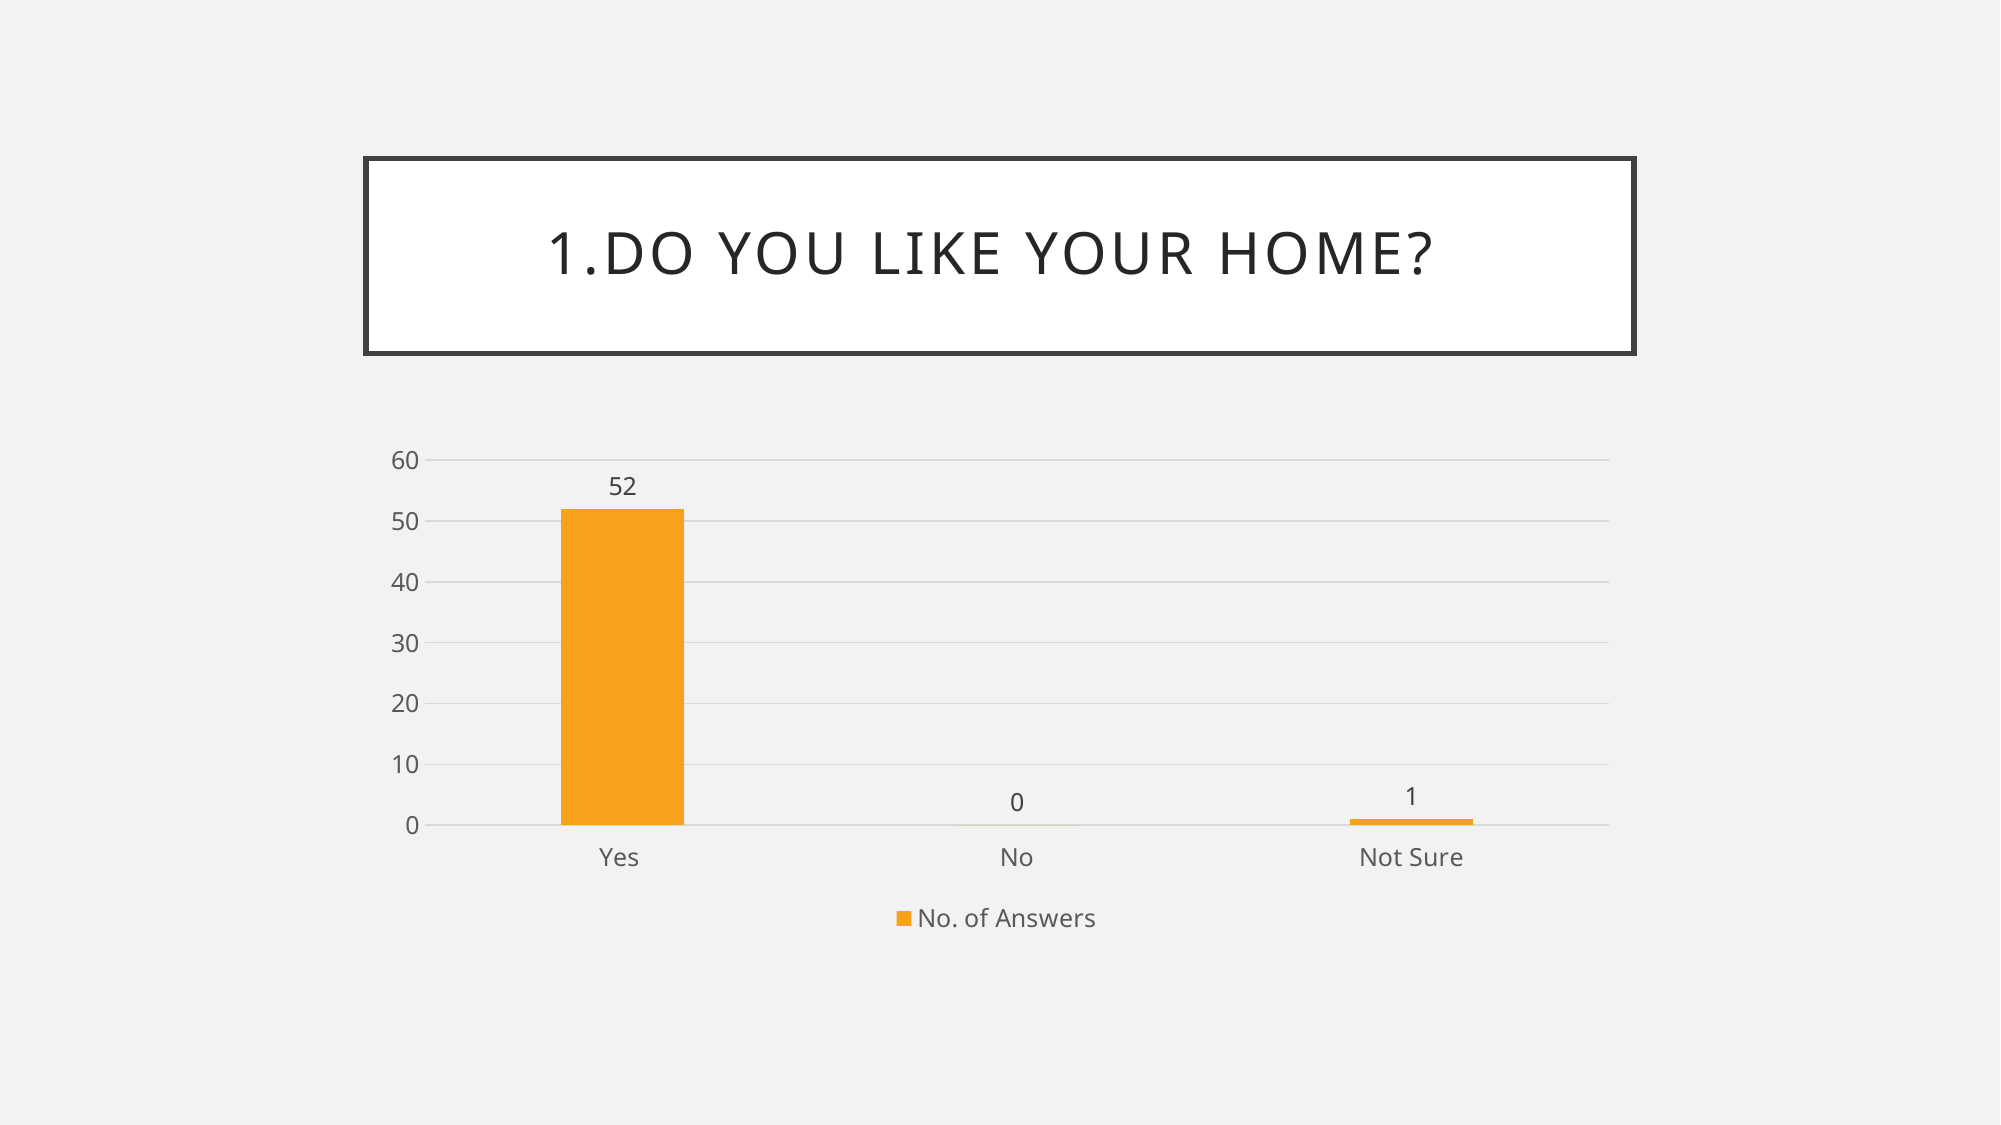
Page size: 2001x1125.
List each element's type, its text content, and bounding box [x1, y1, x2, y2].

title 1.Do you like your home? [366, 158, 1634, 354]
chart [365, 432, 1635, 942]
